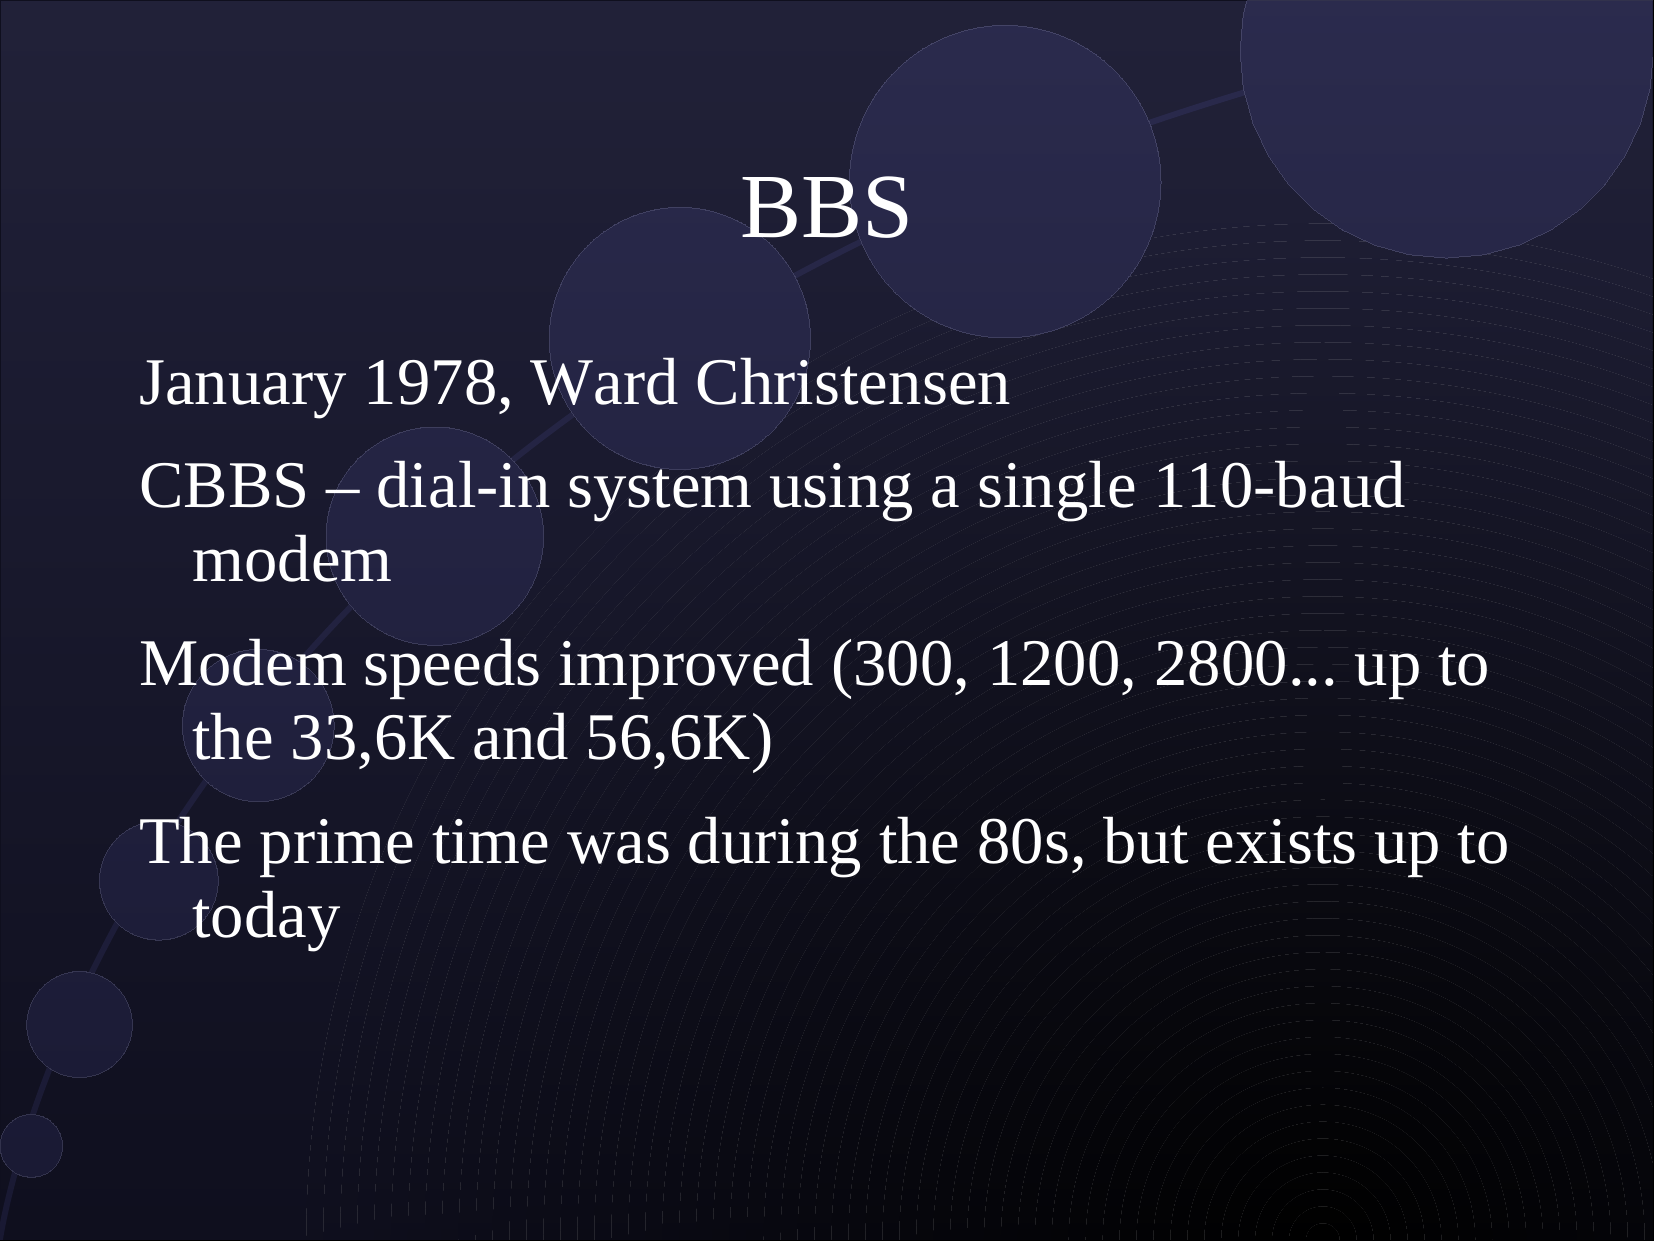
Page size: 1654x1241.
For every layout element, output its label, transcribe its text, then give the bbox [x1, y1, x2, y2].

list January 1978, Ward Christensen CBBS – dial-in system using a single 110-baud modem Modem speeds improved (300, 1200, 2800... up to the 33,6K and 56,6K) The prime time was during the 80s, but exists up to today [121, 344, 1534, 1127]
title BBS [121, 102, 1534, 311]
